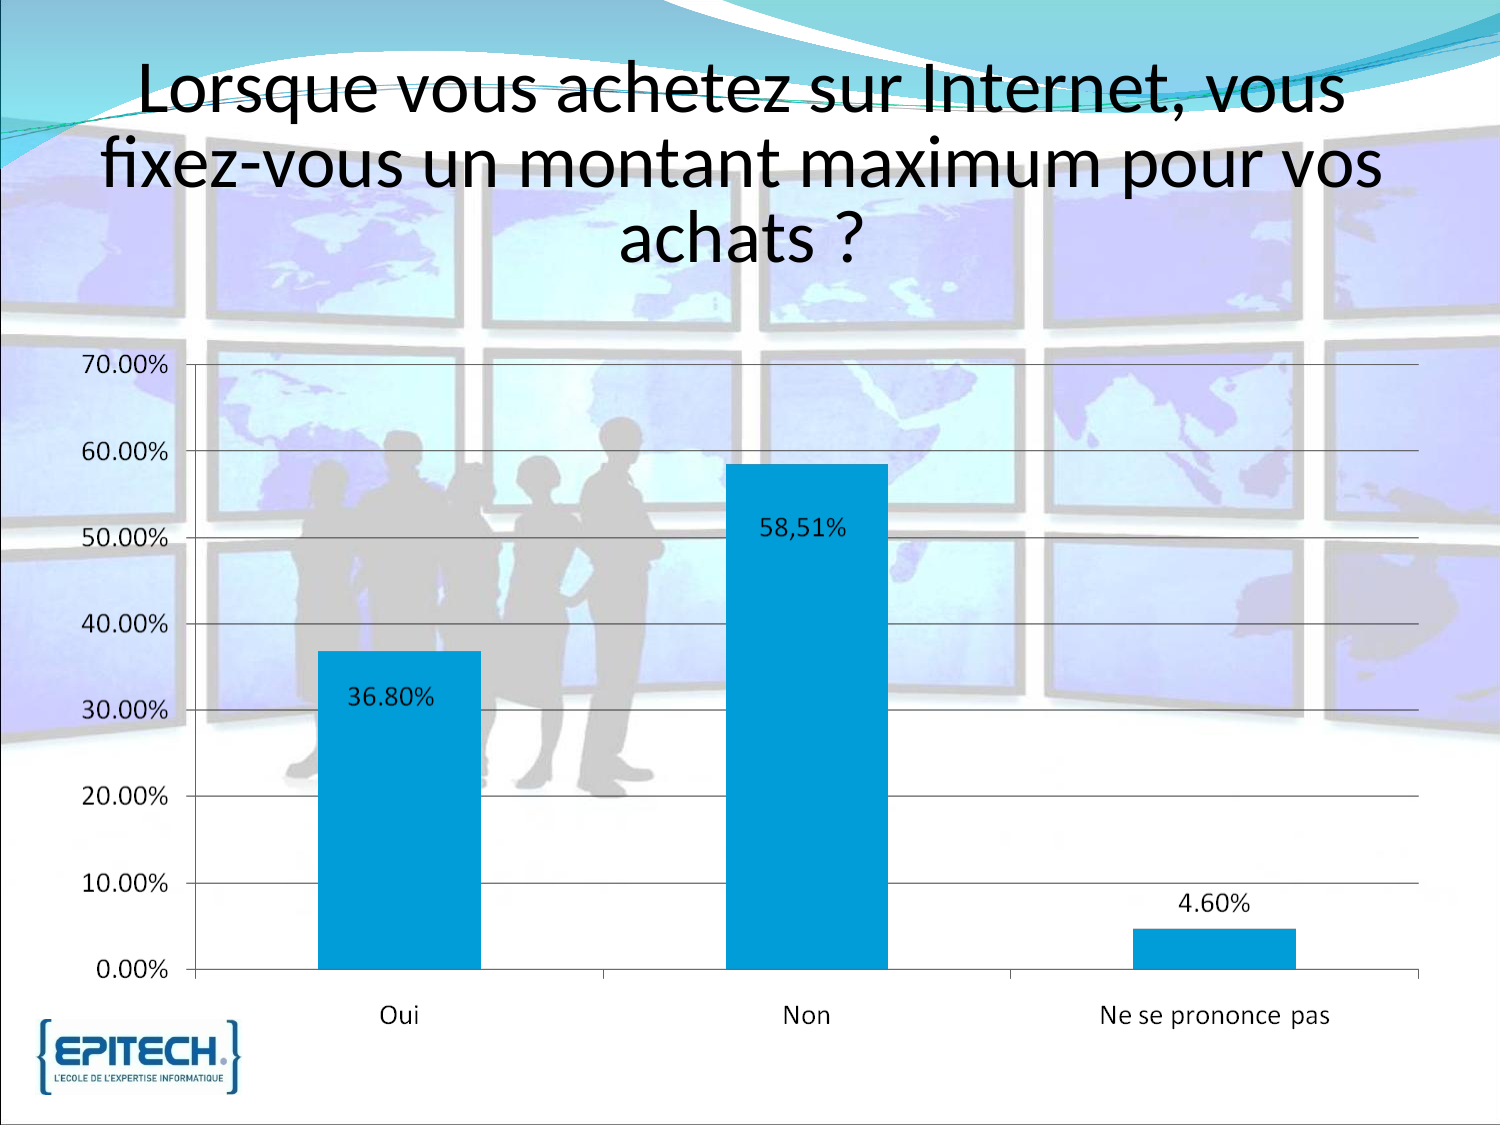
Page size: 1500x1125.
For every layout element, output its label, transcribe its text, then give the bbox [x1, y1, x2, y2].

picture [0, 0, 1500, 1125]
title Lorsque vous achetez sur Internet, vous fixez-vous un montant maximum pour vos achats ? [67, 0, 1418, 282]
